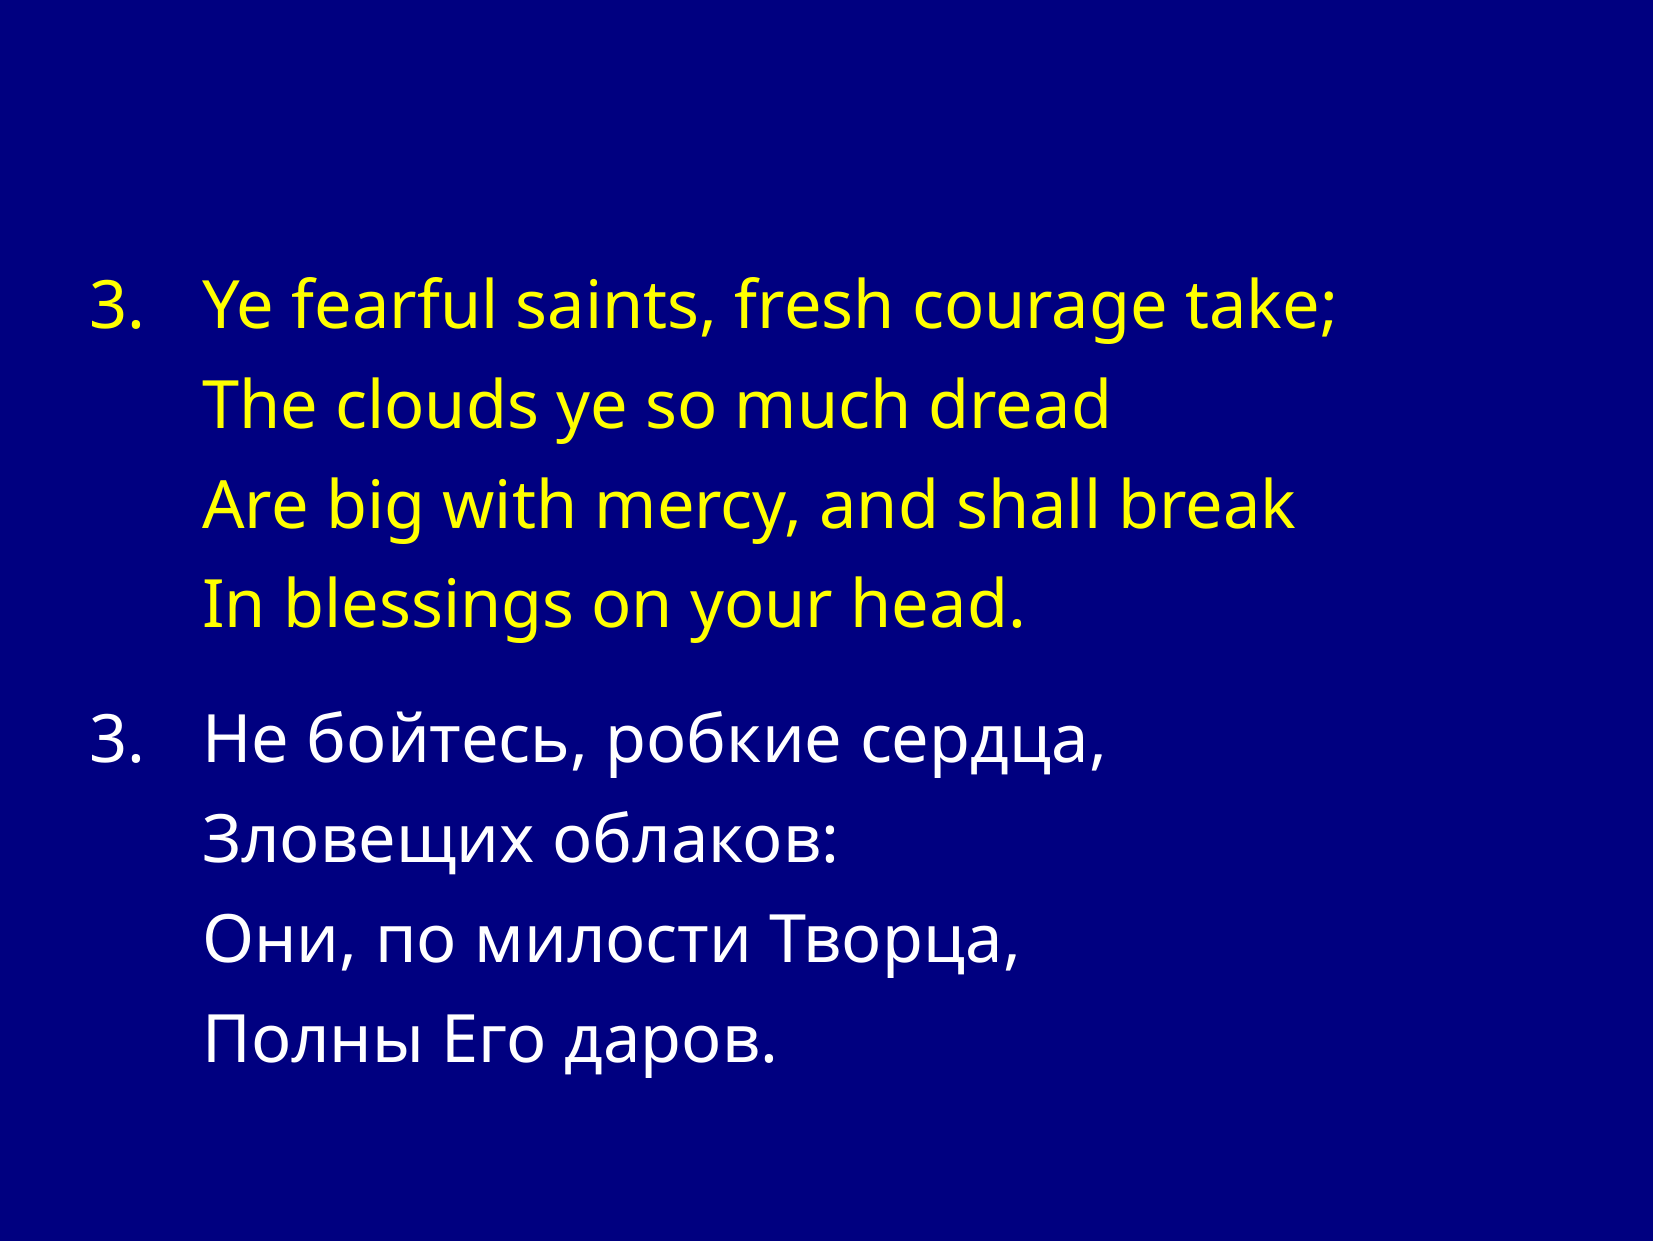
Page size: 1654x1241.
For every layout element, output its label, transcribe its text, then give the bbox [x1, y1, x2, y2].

text_box 3. Не бойтесь, робкие сердца, Зловещих облаков: Они, по милости Творца, Полны Его даров. [75, 675, 1576, 1163]
text_box 3. Ye fearful saints, fresh courage take; The clouds ye so much dread Are big with mercy, and shall break In blessings on your head. [75, 150, 1576, 638]
